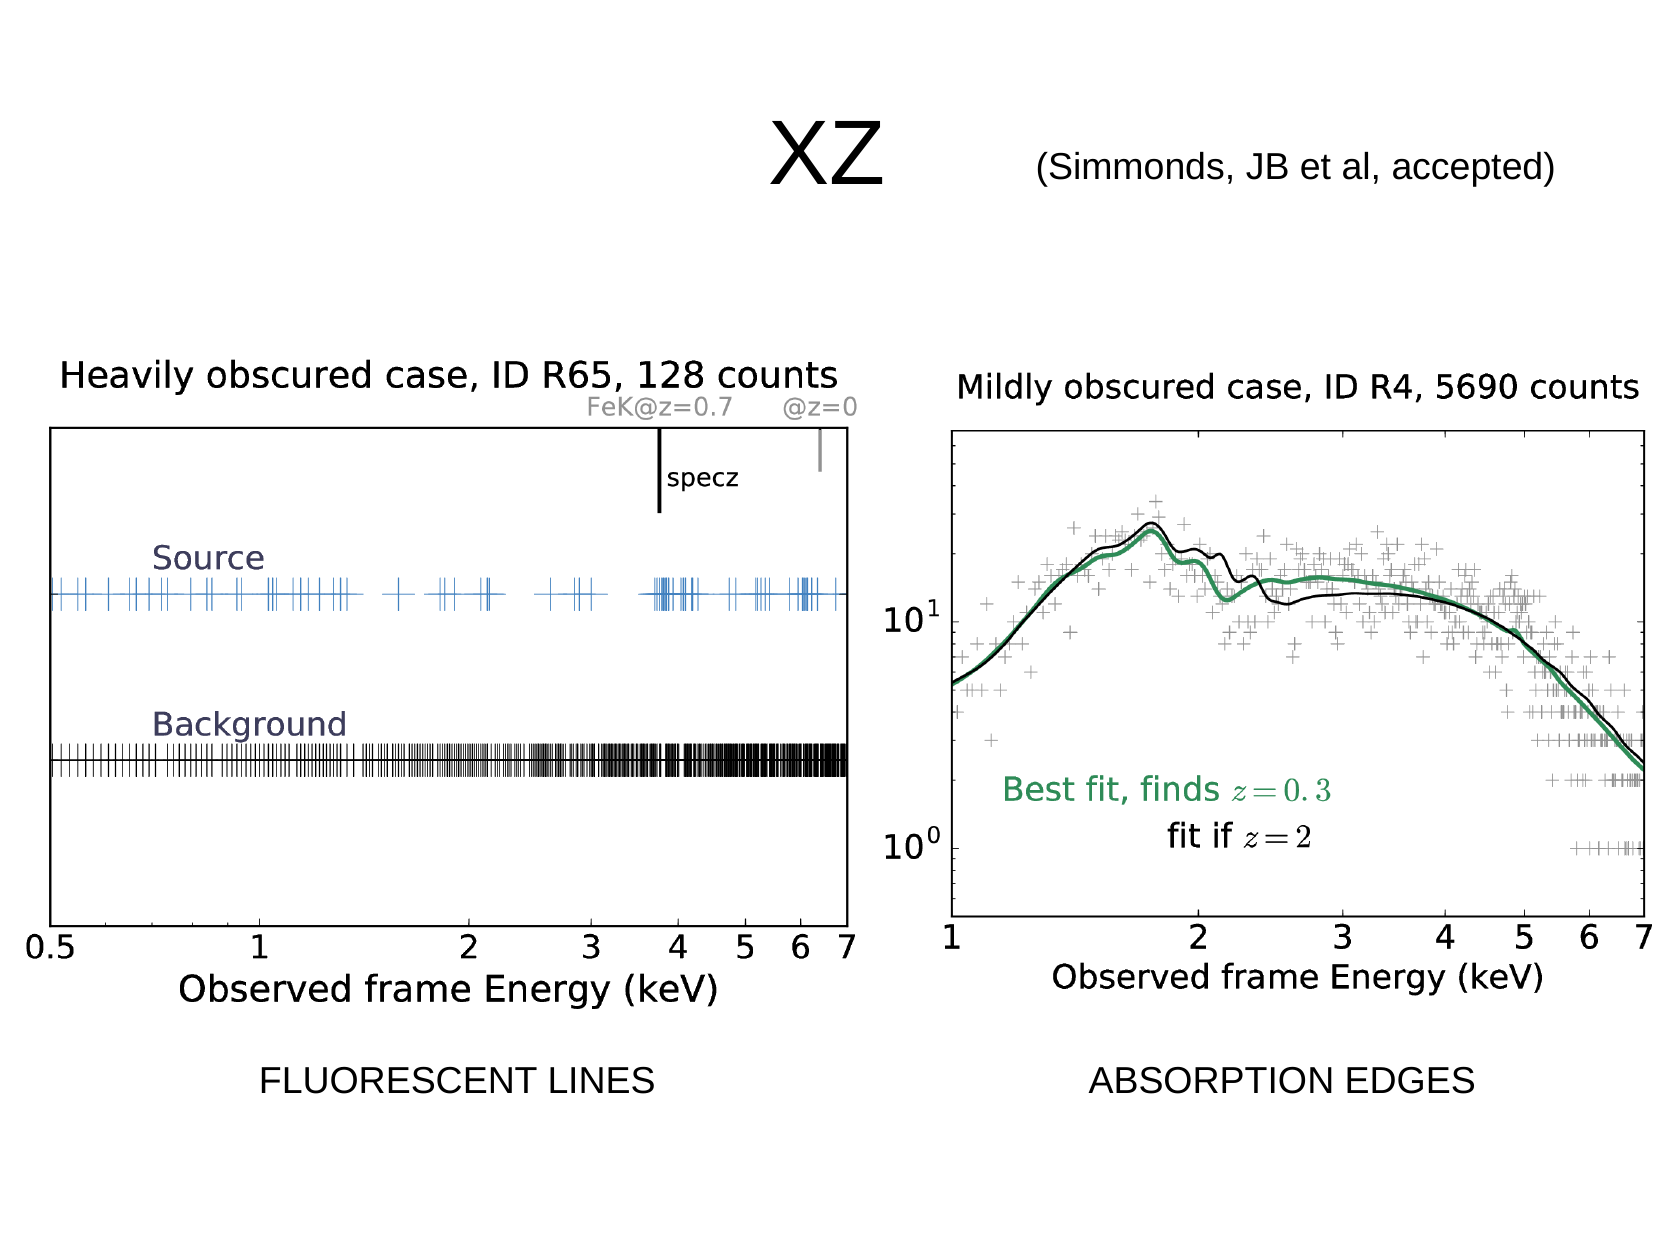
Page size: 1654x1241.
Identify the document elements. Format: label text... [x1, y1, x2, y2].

text_box ABSORPTION EDGES [990, 1051, 1576, 1109]
title XZ [82, 49, 1571, 257]
text_box FLUORESCENT LINES [165, 1051, 751, 1109]
picture [11, 346, 1654, 1022]
text_box (Simmonds, JB et al, accepted) [945, 138, 1571, 196]
